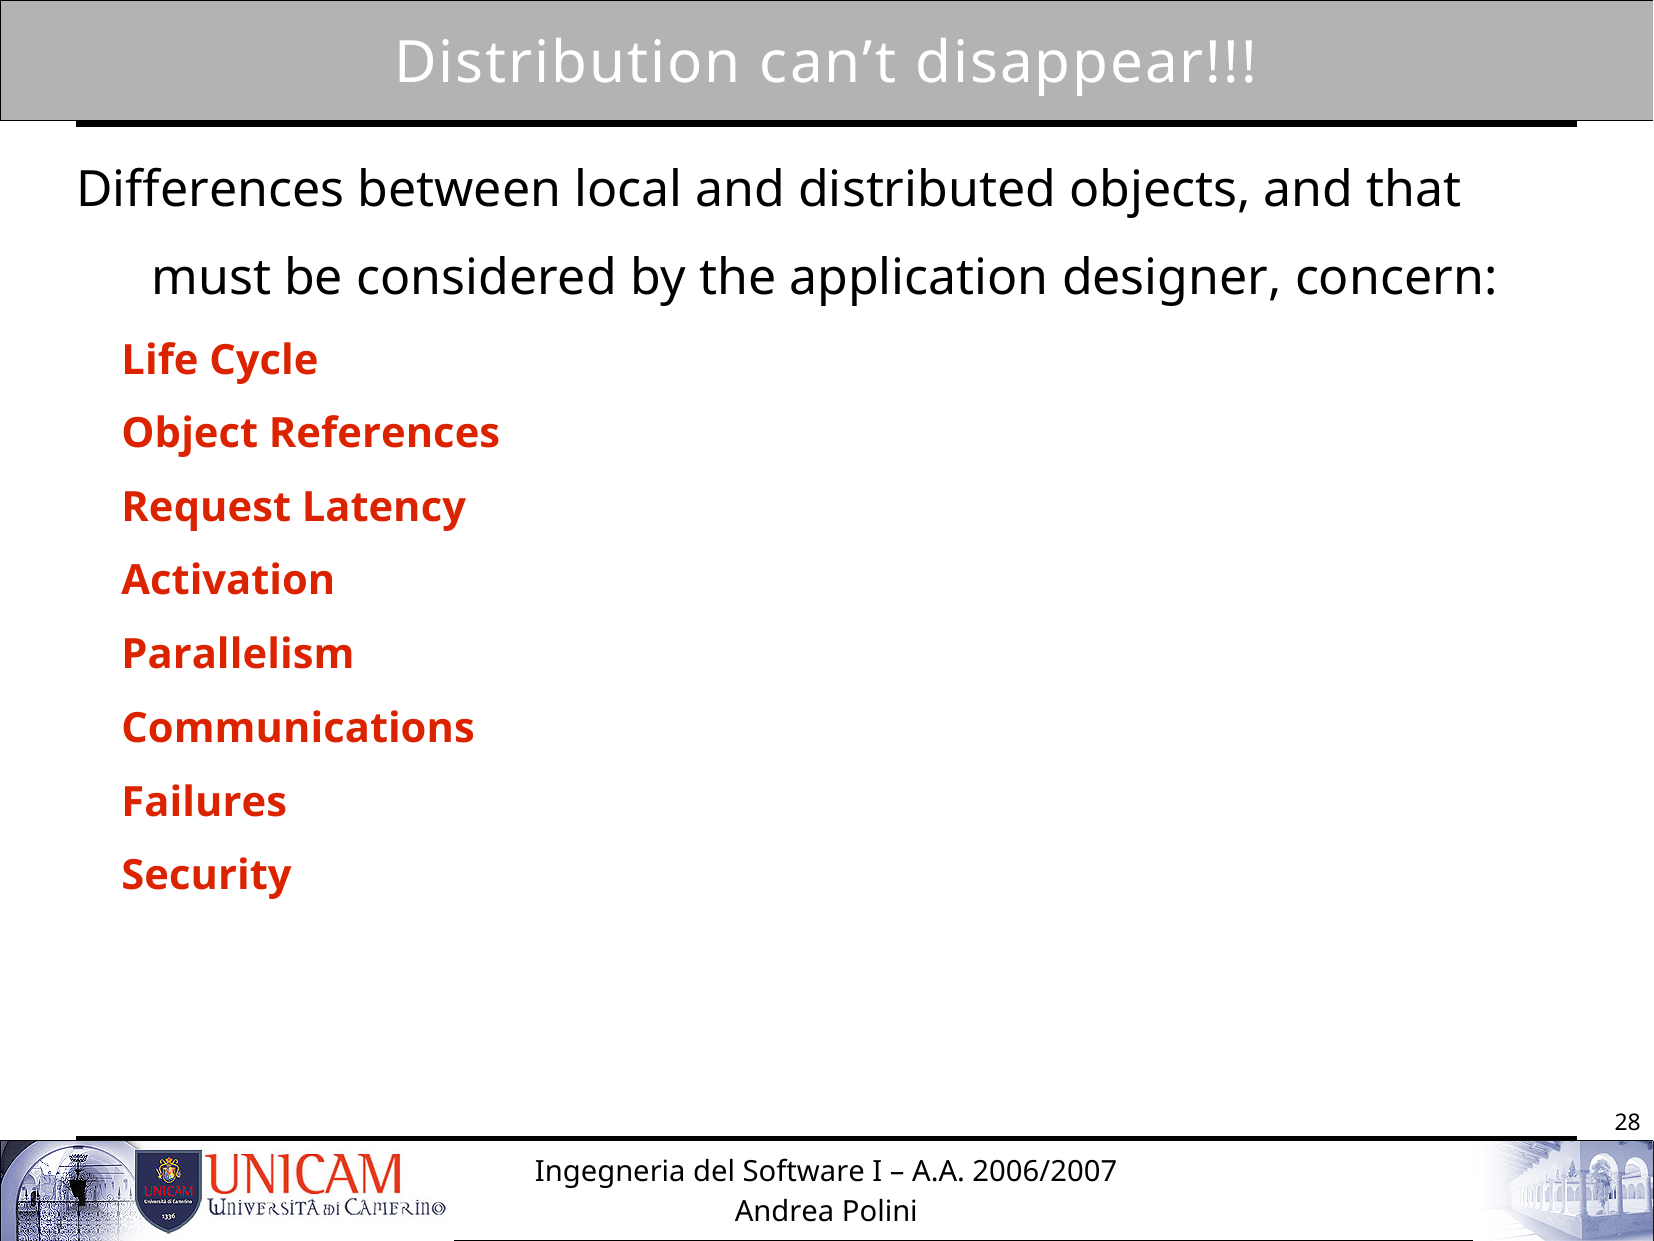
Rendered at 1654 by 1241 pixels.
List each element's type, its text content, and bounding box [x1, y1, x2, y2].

list Differences between local and distributed objects, and that must be considered by the application designer, concern: Life Cycle Object References Request Latency Activation Parallelism Communications Failures Security [76, 152, 1577, 849]
picture [0, 1141, 454, 1241]
picture [1473, 1141, 1654, 1241]
title Distribution can’t disappear!!! [0, 0, 1653, 121]
